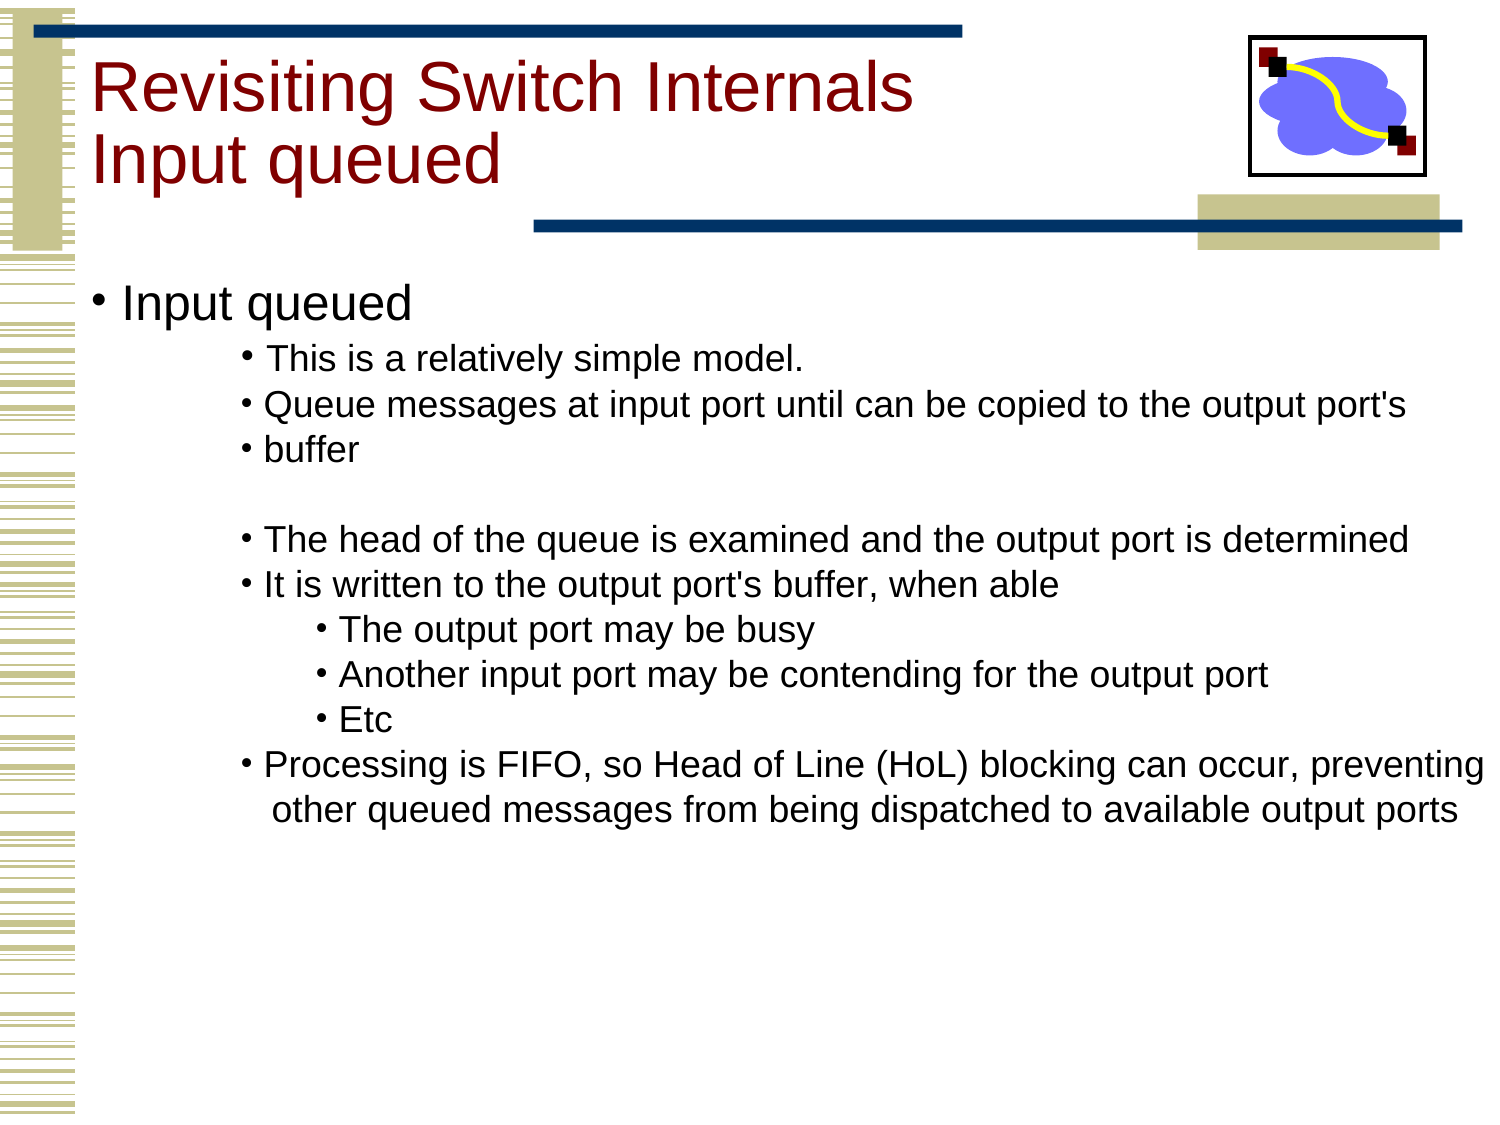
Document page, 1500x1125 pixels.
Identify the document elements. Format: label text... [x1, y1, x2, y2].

title Revisiting Switch Internals Input queued [75, 25, 1313, 226]
text_box Input queued This is a relatively simple model. Queue messages at input port until can be copied to the output port's buffer The head of the queue is examined and the output port is determined It is written to the output port's buffer, when able The output port may be busy Another input port may be contending for the output port Etc Processing is FIFO, so Head of Line (HoL) blocking can occur, preventing other queued messages from being dispatched to available output ports [0, 262, 1500, 988]
